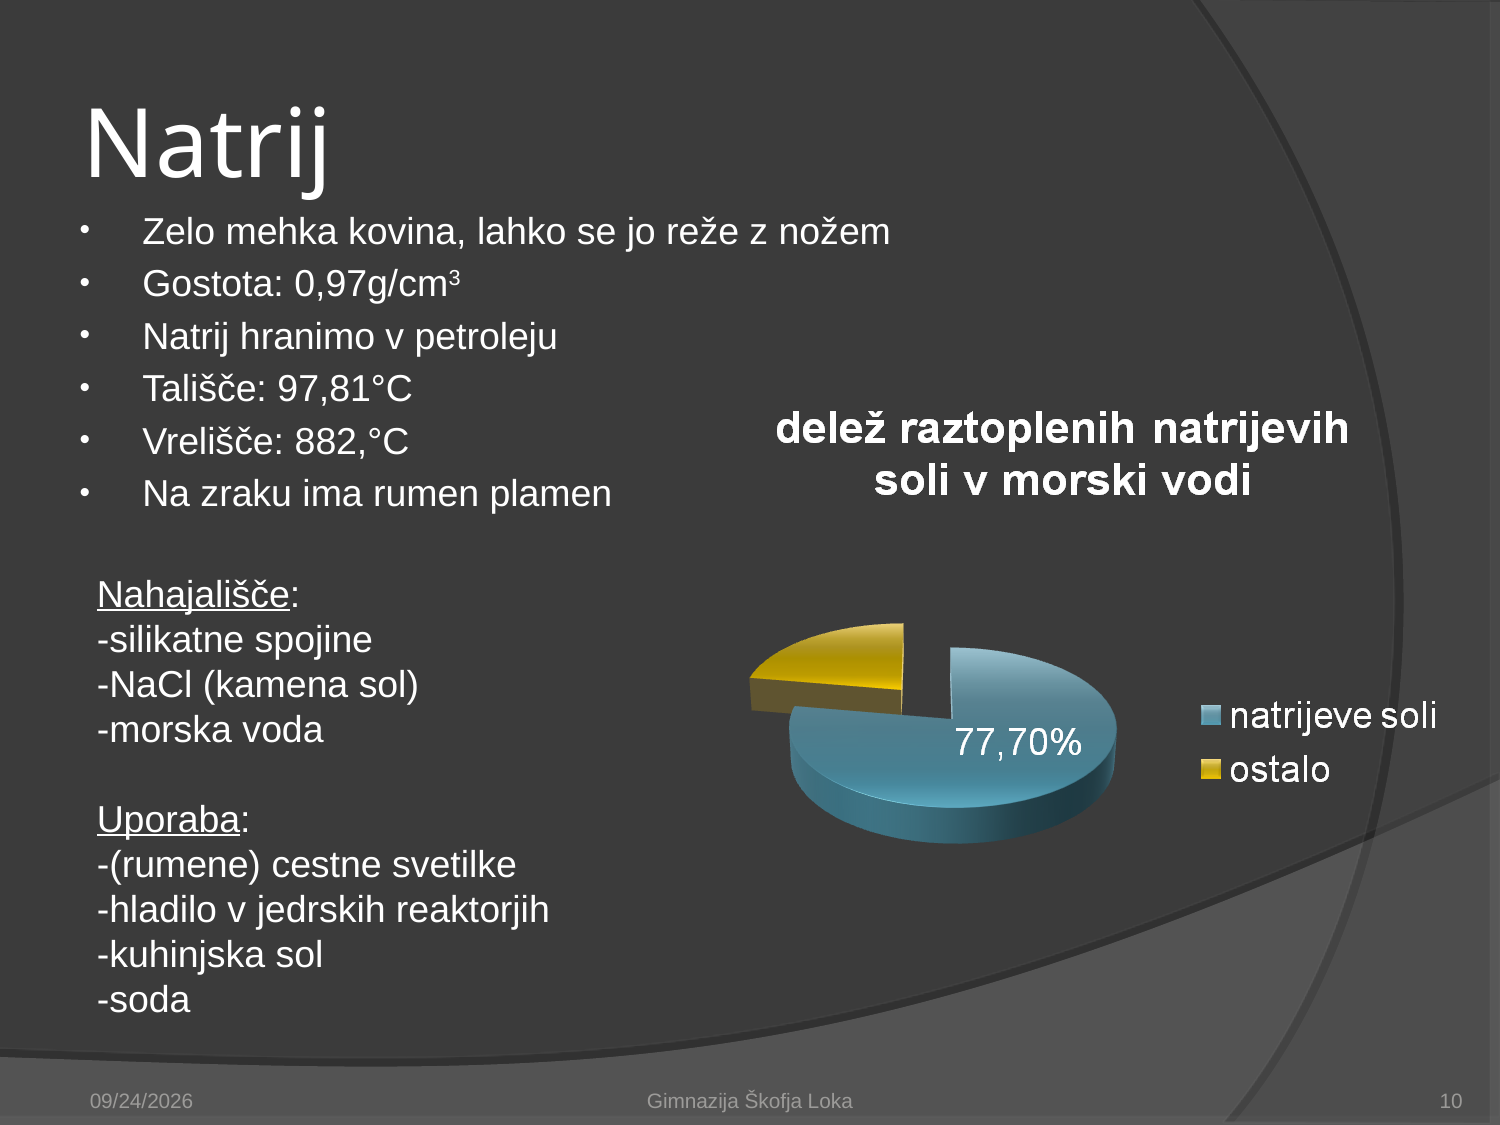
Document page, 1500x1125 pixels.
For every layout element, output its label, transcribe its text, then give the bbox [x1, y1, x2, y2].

slide_number 05/31/2019 [75, 1053, 425, 1114]
list Zelo mehka kovina, lahko se jo reže z nožem Gostota: 0,97g/cm3 Natrij hranimo v petroleju Tališče: 97,81°C Vrelišče: 882,°C Na zraku ima rumen plamen [58, 199, 1284, 942]
title Natrij [75, 45, 1300, 233]
slide_number <number> [1337, 1053, 1463, 1114]
footer Gimnazija Škofja Loka [512, 1053, 988, 1114]
chart [659, 378, 1470, 987]
text_box Nahajališče: -silikatne spojine -NaCl (kamena sol) -morska voda Uporaba: -(rumene) cestne svetilke -hladilo v jedrskih reaktorjih -kuhinjska sol -soda [82, 562, 1442, 1028]
picture [658, 377, 1467, 984]
